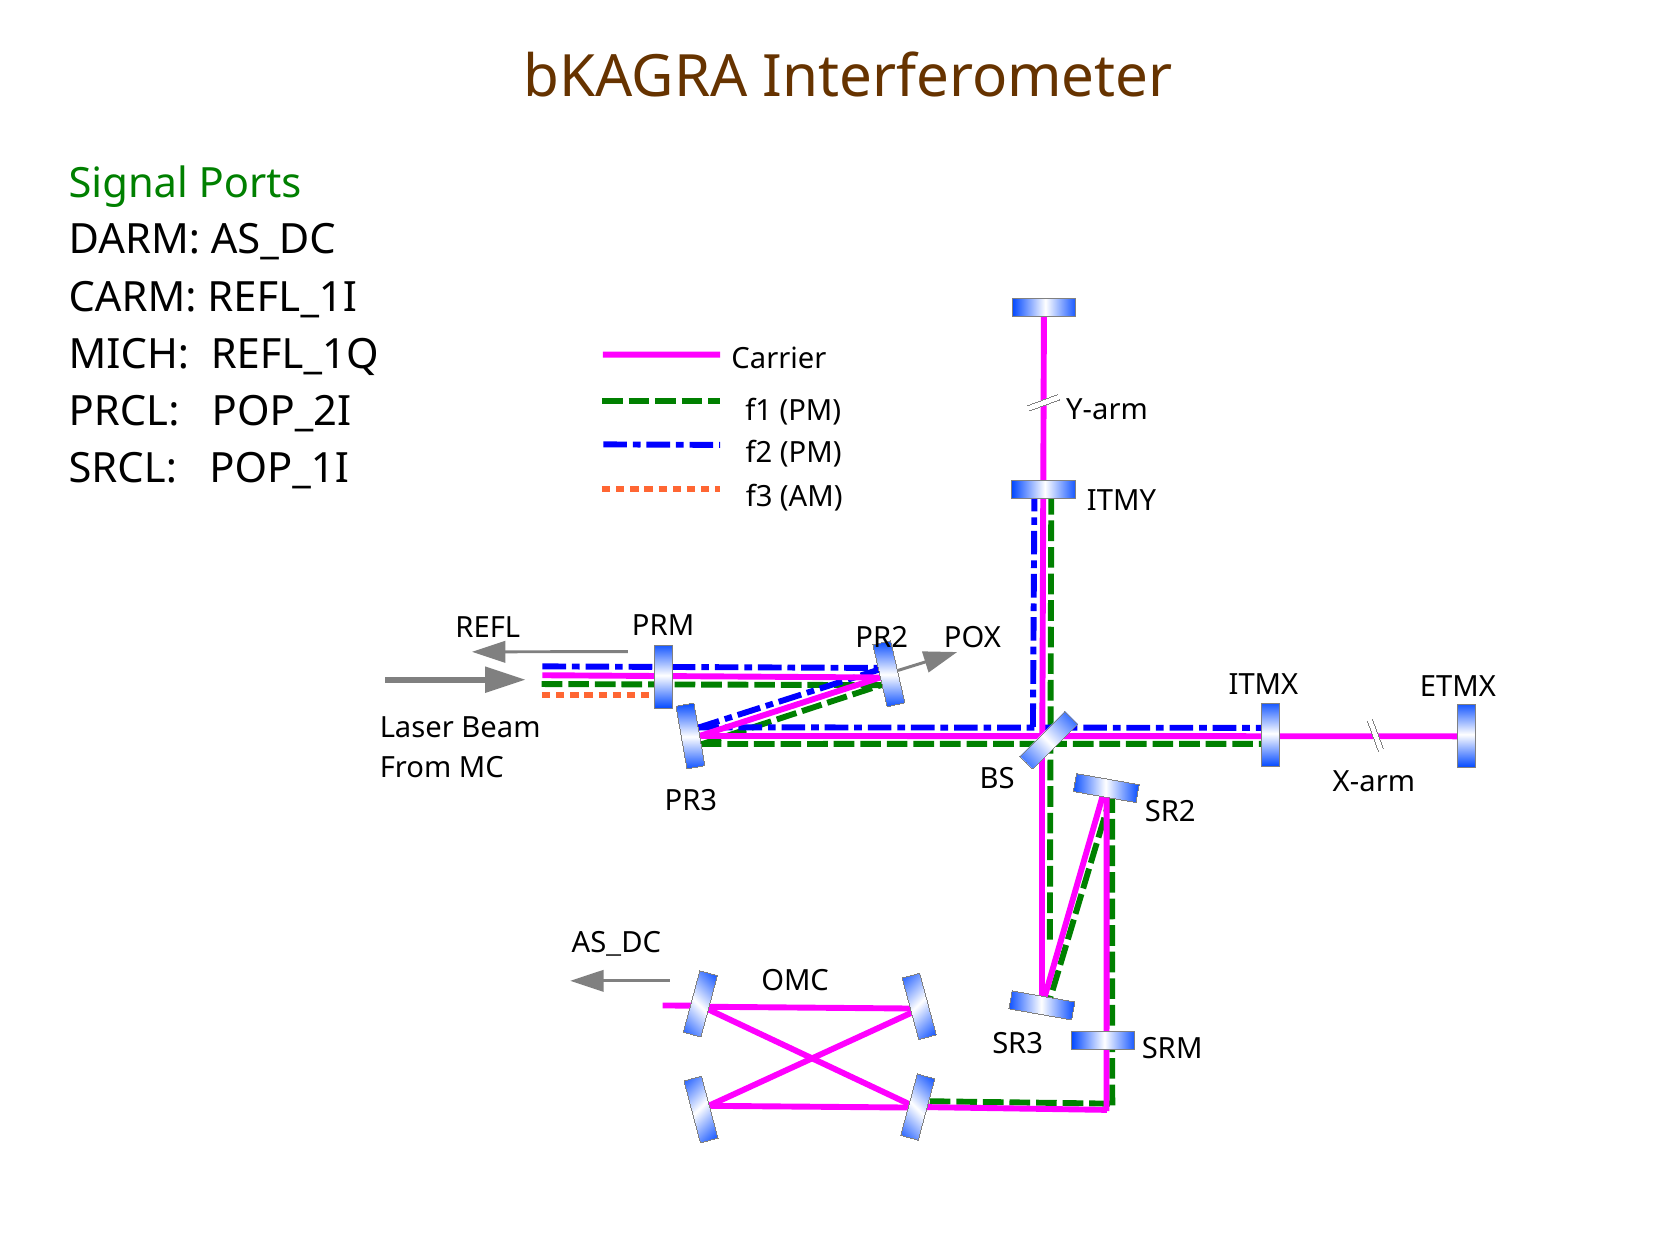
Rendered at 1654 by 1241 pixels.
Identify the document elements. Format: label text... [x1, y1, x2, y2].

text_box ETMX [1405, 658, 1525, 704]
text_box [900, 1073, 935, 1141]
text_box REFL [440, 598, 550, 643]
text_box POX [929, 609, 1027, 654]
text_box OMC [746, 952, 884, 997]
text_box ITMY [1072, 471, 1183, 519]
text_box [1368, 720, 1384, 751]
text_box [1073, 773, 1130, 802]
text_box Laser Beam From MC [365, 699, 546, 773]
text_box ITMX [1213, 656, 1324, 702]
text_box Carrier [716, 330, 838, 375]
text_box [683, 970, 718, 1037]
text_box [1012, 298, 1076, 317]
text_box f2 (PM) [730, 424, 864, 469]
text_box [1027, 711, 1078, 749]
text_box SR2 [1129, 783, 1226, 828]
text_box f3 (AM) [731, 467, 866, 512]
text_box [875, 654, 905, 707]
text_box Signal Ports DARM: AS_DC CARM: REFL_1I MICH: REFL_1Q PRCL: POP_2I SRCL: POP_1I [53, 144, 397, 462]
text_box [1457, 704, 1476, 768]
text_box [1028, 397, 1051, 410]
text_box X-arm [1317, 753, 1430, 798]
text_box [1071, 1031, 1135, 1050]
text_box PR3 [649, 772, 740, 817]
text_box [1261, 703, 1280, 767]
text_box bKAGRA Interferometer [509, 26, 1146, 112]
text_box f1 (PM) [730, 381, 864, 424]
text_box PRM [617, 596, 726, 641]
text_box [1011, 480, 1072, 499]
text_box AS_DC [556, 913, 684, 962]
text_box [654, 645, 673, 709]
text_box Y-arm [1051, 381, 1163, 426]
text_box PR2 [840, 609, 929, 654]
text_box BS [964, 749, 1053, 794]
text_box [684, 1076, 719, 1143]
text_box [1008, 990, 1075, 1020]
text_box SR3 [977, 1014, 1061, 1059]
text_box SRM [1127, 1019, 1228, 1064]
text_box [902, 973, 937, 1040]
text_box [676, 703, 705, 769]
